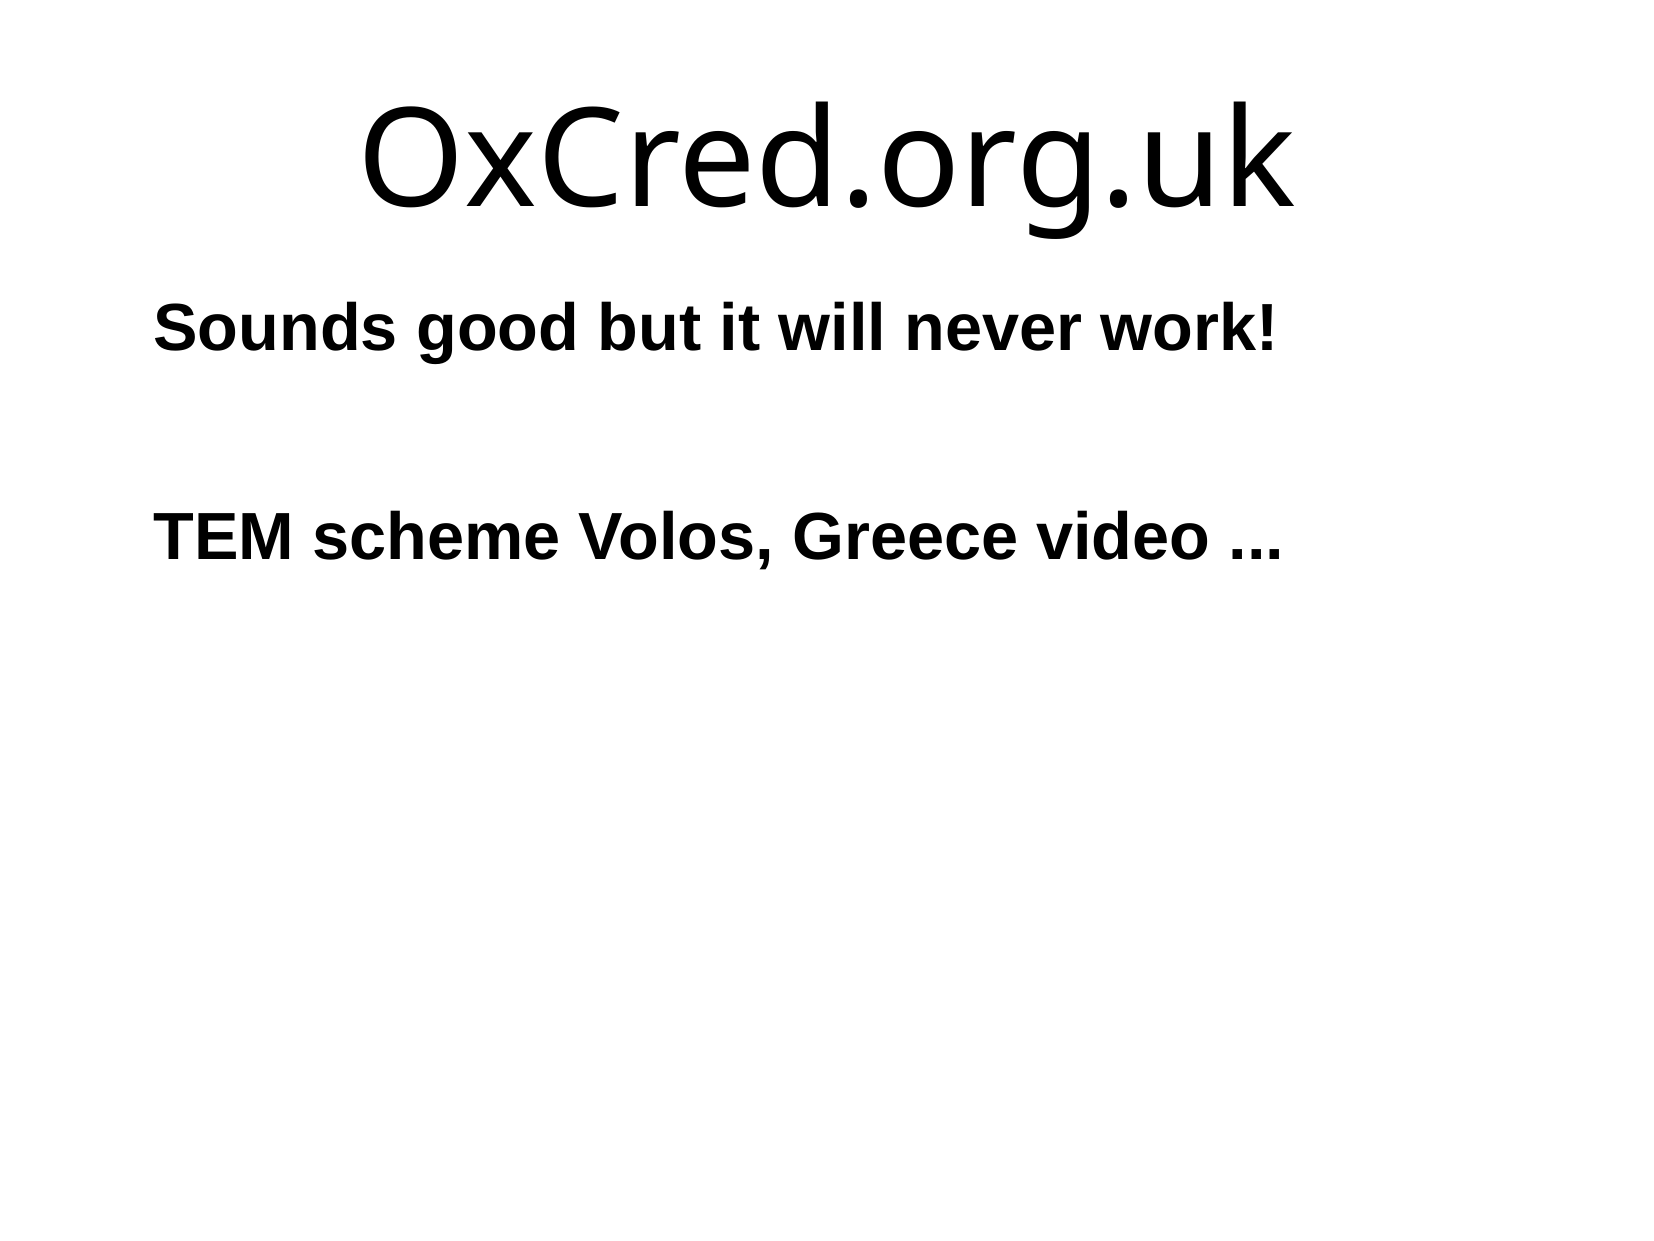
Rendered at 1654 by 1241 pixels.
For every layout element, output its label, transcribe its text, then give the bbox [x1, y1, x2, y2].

title OxCred.org.uk [82, 49, 1571, 257]
list Sounds good but it will never work! TEM scheme Volos, Greece video ... [82, 290, 1538, 1010]
